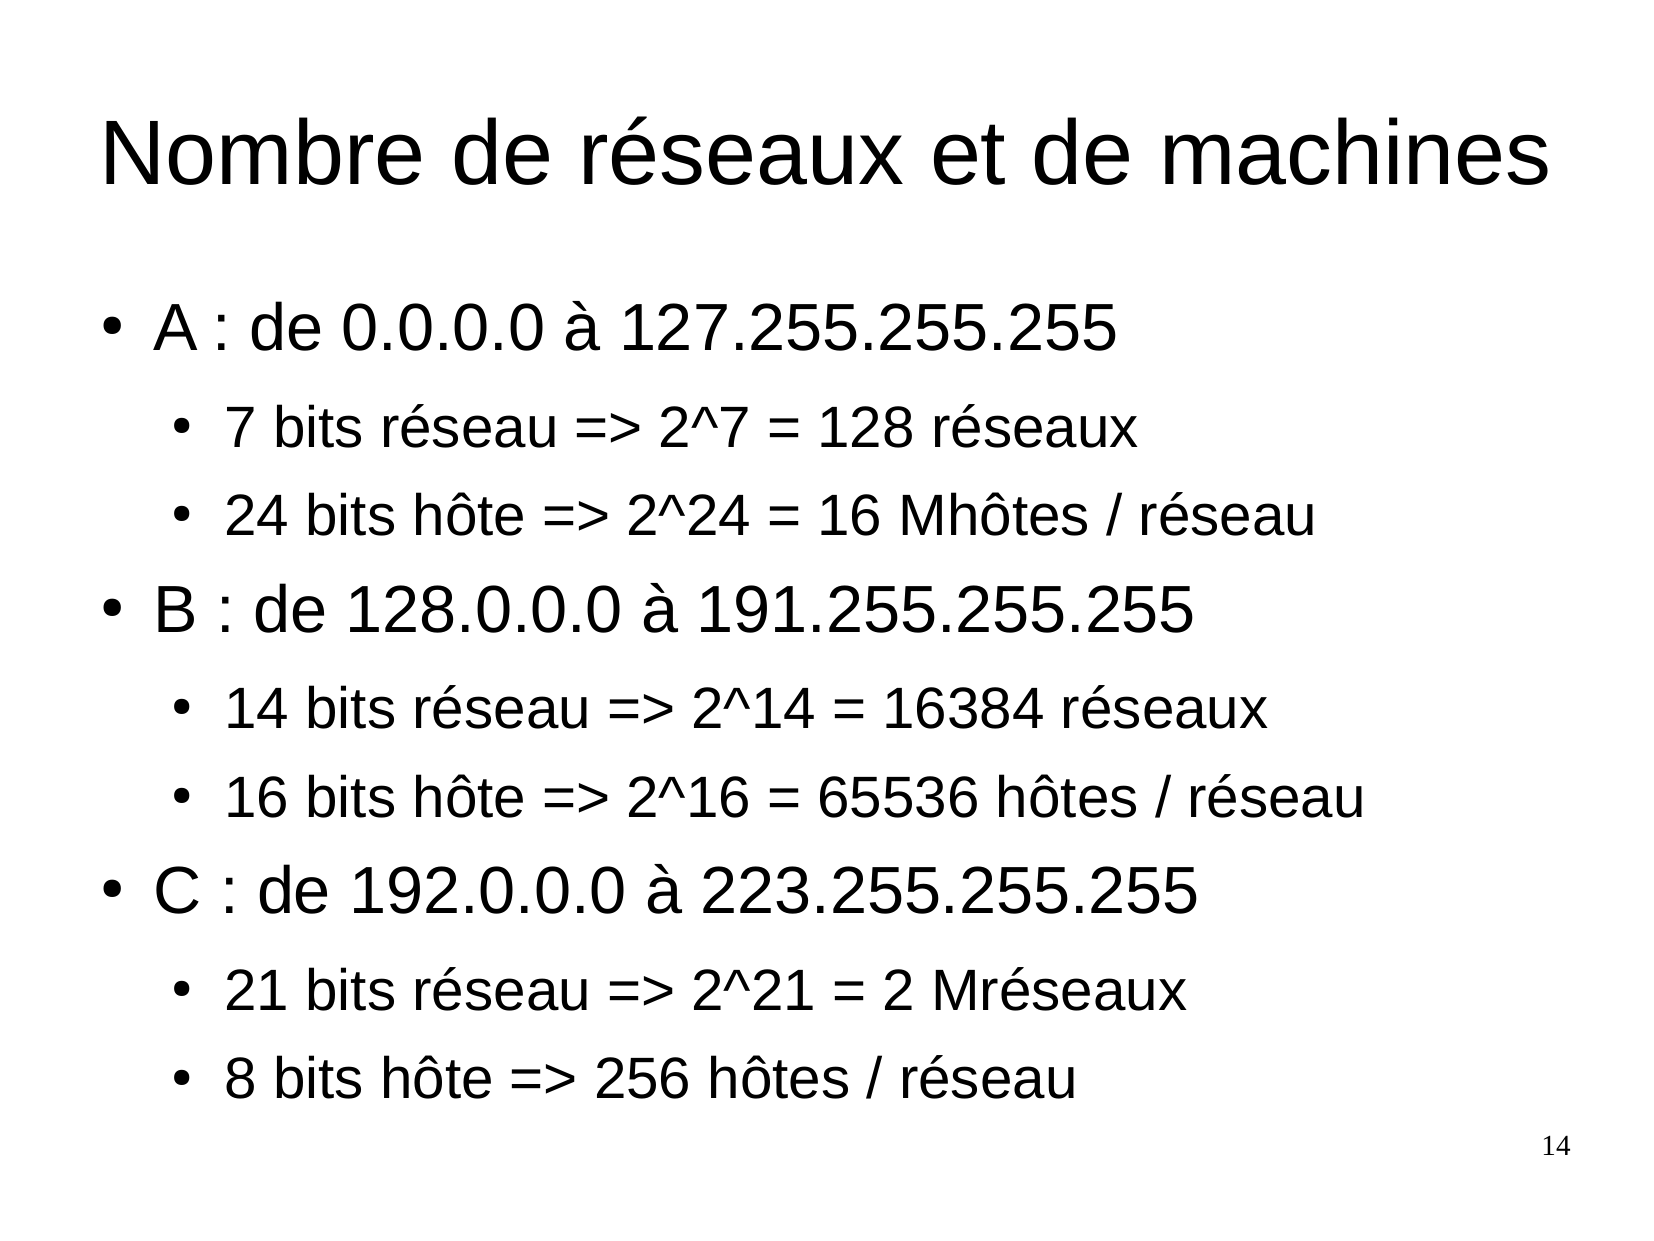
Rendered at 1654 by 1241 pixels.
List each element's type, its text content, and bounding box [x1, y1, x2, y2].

title Nombre de réseaux et de machines [82, 49, 1571, 257]
list A : de 0.0.0.0 à 127.255.255.255 7 bits réseau => 2^7 = 128 réseaux 24 bits hôte => 2^24 = 16 Mhôtes / réseau B : de 128.0.0.0 à 191.255.255.255 14 bits réseau => 2^14 = 16384 réseaux 16 bits hôte => 2^16 = 65536 hôtes / réseau C : de 192.0.0.0 à 223.255.255.255 21 bits réseau => 2^21 = 2 Mréseaux 8 bits hôte => 256 hôtes / réseau [82, 290, 1571, 1112]
